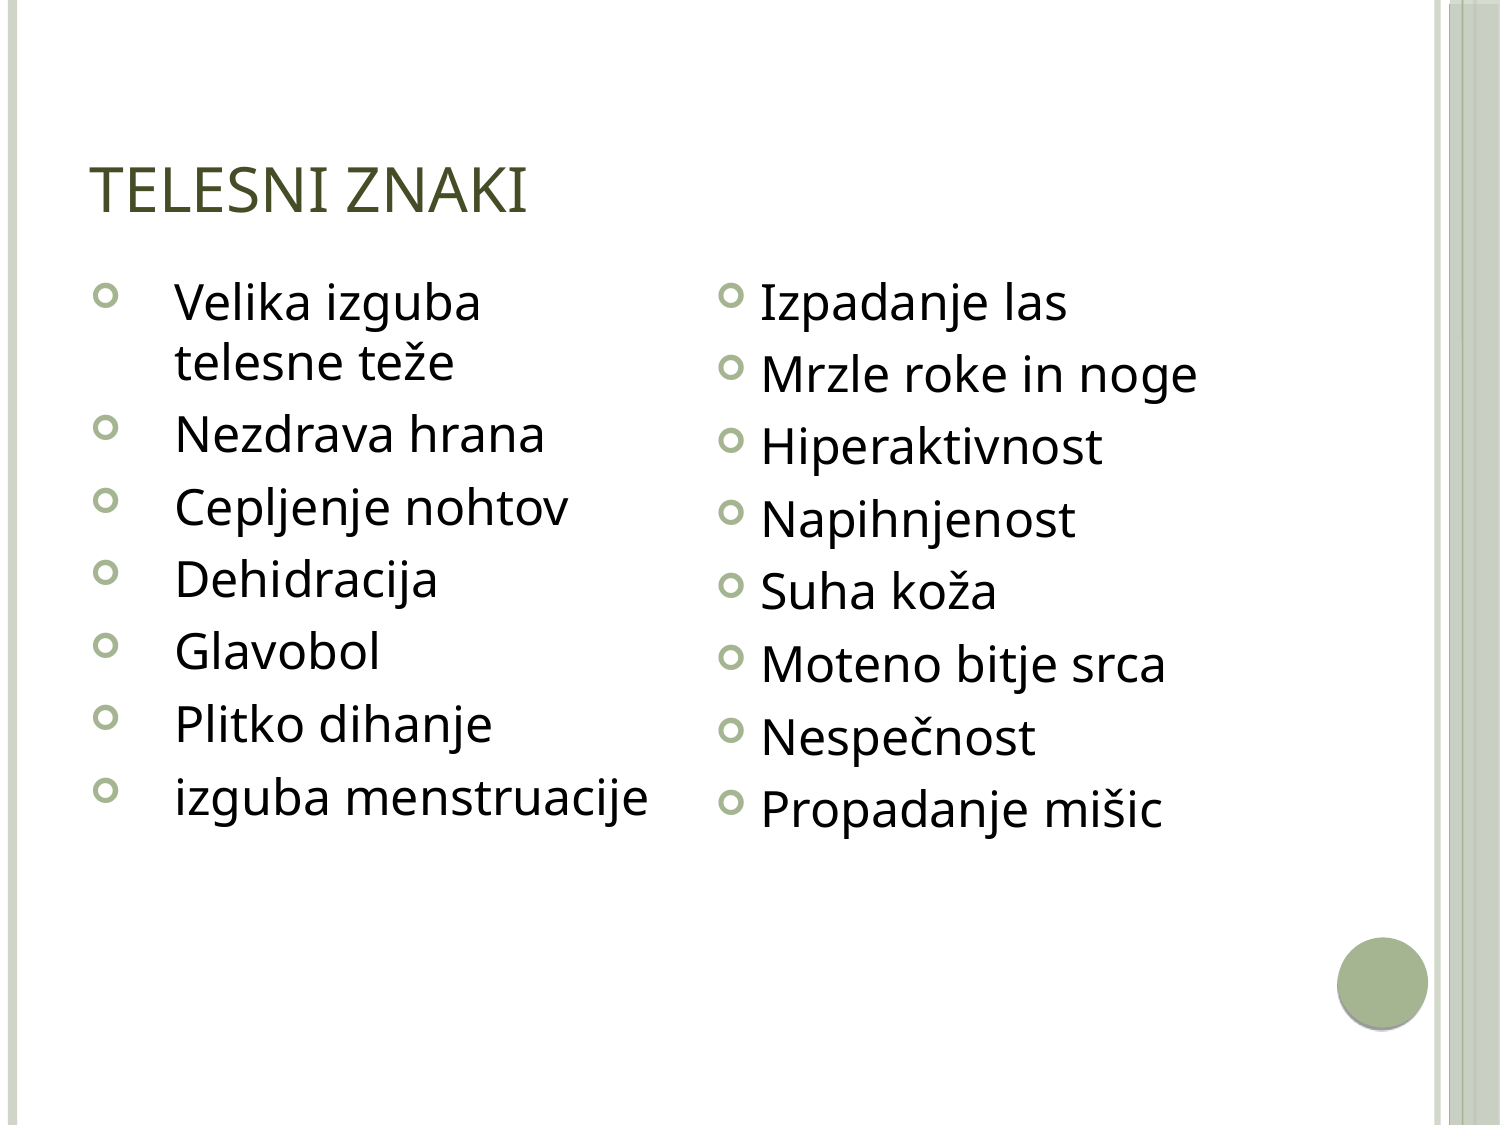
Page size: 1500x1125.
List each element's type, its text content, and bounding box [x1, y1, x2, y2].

list Velika izguba telesne teže Nezdrava hrana Cepljenje nohtov Dehidracija Glavobol Plitko dihanje izguba menstruacije [75, 262, 675, 1013]
title TELESNI ZNAKI [75, 45, 1300, 233]
list Izpadanje las Mrzle roke in noge Hiperaktivnost Napihnjenost Suha koža Moteno bitje srca Nespečnost Propadanje mišic [700, 262, 1301, 1013]
